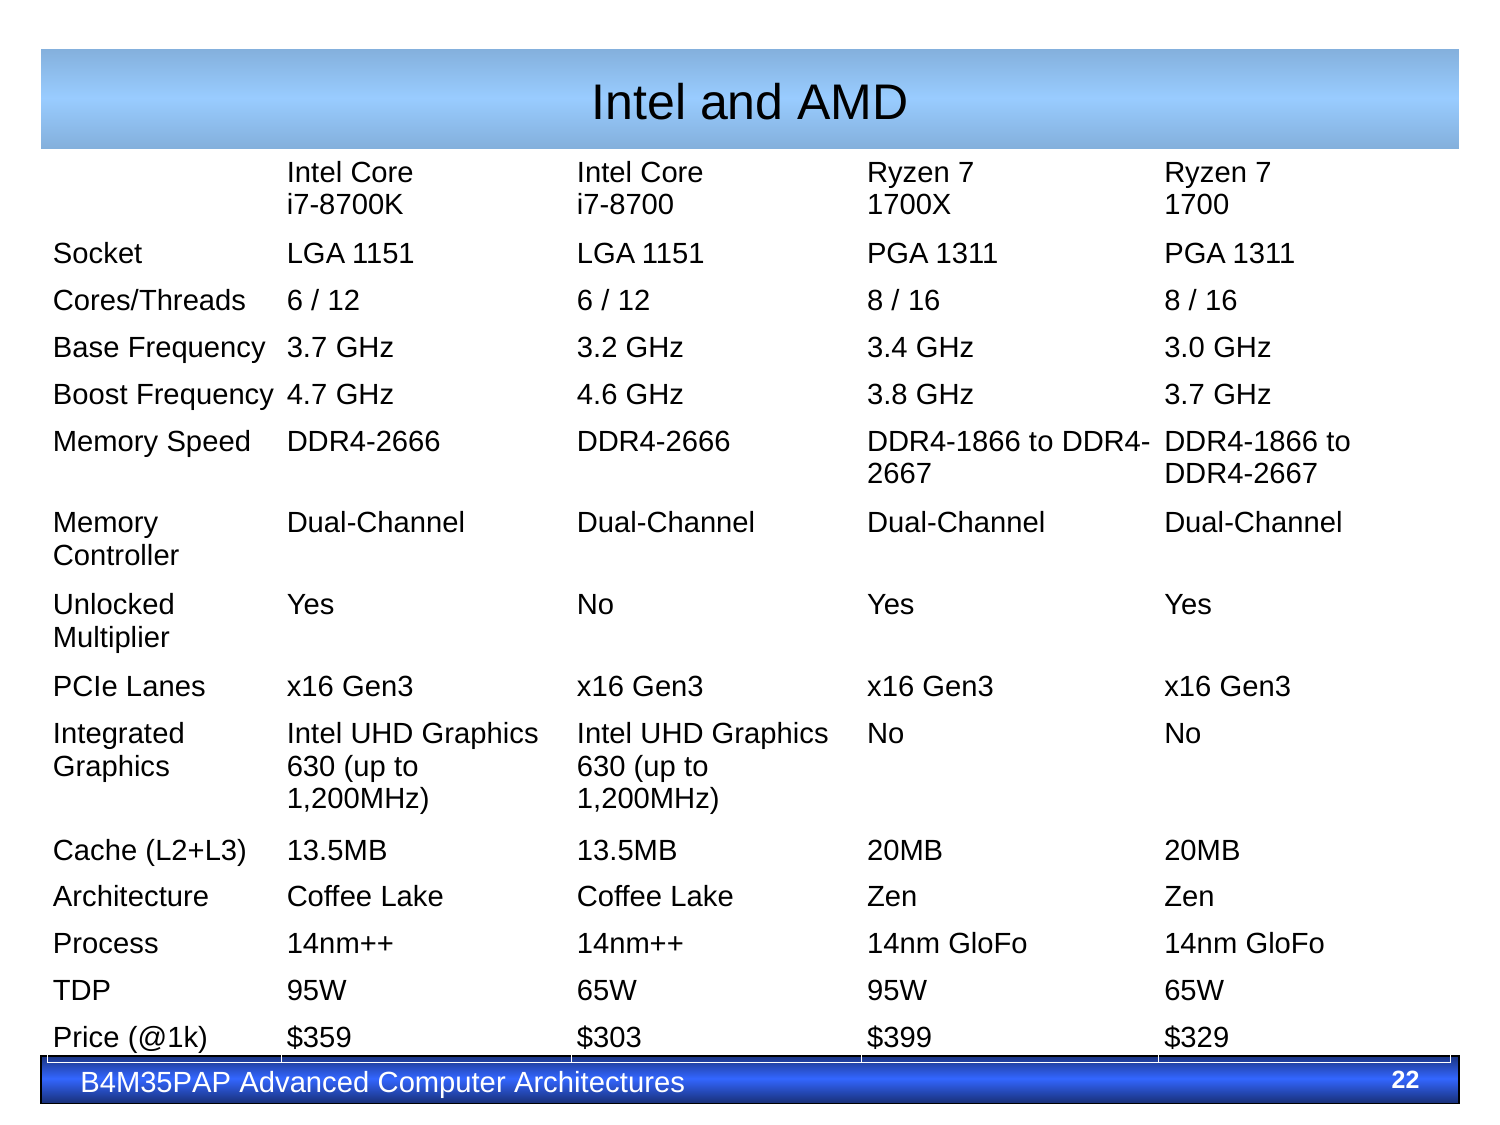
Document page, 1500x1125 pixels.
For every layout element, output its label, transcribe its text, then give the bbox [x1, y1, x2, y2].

table_cell $359 [282, 1016, 571, 1062]
table_cell No [1159, 712, 1450, 828]
table_cell x16 Gen3 [862, 665, 1158, 711]
table_cell Yes [862, 583, 1158, 664]
table_cell 14nm GloFo [1159, 922, 1450, 968]
table_header Intel Core i7-8700 [572, 150, 861, 231]
table_cell DDR4-1866 to DDR4-2667 [1159, 420, 1450, 500]
table_cell 13.5MB [282, 829, 571, 874]
table_cell 8 / 16 [862, 279, 1158, 325]
table_cell No [862, 712, 1158, 828]
table_cell Intel UHD Graphics 630 (up to 1,200MHz) [572, 712, 861, 828]
table_header Ryzen 7 1700 [1159, 150, 1450, 231]
table_header Ryzen 7 1700X [862, 150, 1158, 231]
table_cell x16 Gen3 [1159, 665, 1450, 711]
table_cell 14nm GloFo [862, 922, 1158, 968]
table_cell 4.6 GHz [572, 373, 861, 419]
table_cell 3.0 GHz [1159, 326, 1450, 372]
table_cell 4.7 GHz [282, 373, 571, 419]
table_cell 3.8 GHz [862, 373, 1158, 419]
table_cell 20MB [1159, 829, 1450, 874]
table_cell $399 [862, 1016, 1158, 1062]
table_cell TDP [48, 969, 281, 1015]
table_cell 3.7 GHz [282, 326, 571, 372]
table_cell Architecture [48, 875, 281, 921]
table_cell Base Frequency [48, 326, 281, 372]
table_cell 95W [282, 969, 571, 1015]
table_cell Price (@1k) [48, 1016, 281, 1062]
title Intel and AMD [41, 49, 1459, 149]
table_cell 8 / 16 [1159, 279, 1450, 325]
table_cell Memory Controller [48, 501, 281, 582]
table_cell Coffee Lake [572, 875, 861, 921]
table_cell 14nm++ [572, 922, 861, 968]
table_cell PCIe Lanes [48, 665, 281, 711]
table_header [48, 150, 281, 231]
table_cell DDR4-2666 [572, 420, 861, 500]
table_cell Integrated Graphics [48, 712, 281, 828]
table_cell Dual-Channel [282, 501, 571, 582]
table_cell 14nm++ [282, 922, 571, 968]
table_cell DDR4-1866 to DDR4-2667 [862, 420, 1158, 500]
table_cell Socket [48, 232, 281, 278]
table_cell $329 [1159, 1016, 1450, 1062]
table_cell 3.2 GHz [572, 326, 861, 372]
table_header Intel Core i7-8700K [282, 150, 571, 231]
table_cell 3.7 GHz [1159, 373, 1450, 419]
table_cell Dual-Channel [1159, 501, 1450, 582]
table_cell LGA 1151 [572, 232, 861, 278]
table_cell Process [48, 922, 281, 968]
table_cell Dual-Channel [862, 501, 1158, 582]
table_cell 6 / 12 [282, 279, 571, 325]
table_cell Unlocked Multiplier [48, 583, 281, 664]
table_cell 13.5MB [572, 829, 861, 874]
table_cell Boost Frequency [48, 373, 281, 419]
table_cell 6 / 12 [572, 279, 861, 325]
table_cell Zen [1159, 875, 1450, 921]
table_cell Yes [282, 583, 571, 664]
table_cell DDR4-2666 [282, 420, 571, 500]
table_cell Cache (L2+L3) [48, 829, 281, 874]
table_cell 20MB [862, 829, 1158, 874]
table_cell x16 Gen3 [572, 665, 861, 711]
table_cell 95W [862, 969, 1158, 1015]
table_cell Intel UHD Graphics 630 (up to 1,200MHz) [282, 712, 571, 828]
table_cell No [572, 583, 861, 664]
table_cell Coffee Lake [282, 875, 571, 921]
table_cell 65W [1159, 969, 1450, 1015]
table_cell x16 Gen3 [282, 665, 571, 711]
table_cell PGA 1311 [862, 232, 1158, 278]
table_cell Dual-Channel [572, 501, 861, 582]
table_cell Memory Speed [48, 420, 281, 500]
table_cell Cores/Threads [48, 279, 281, 325]
table_cell 3.4 GHz [862, 326, 1158, 372]
table_cell $303 [572, 1016, 861, 1062]
table_cell Yes [1159, 583, 1450, 664]
table_cell 65W [572, 969, 861, 1015]
table_cell Zen [862, 875, 1158, 921]
table_cell LGA 1151 [282, 232, 571, 278]
table_cell PGA 1311 [1159, 232, 1450, 278]
